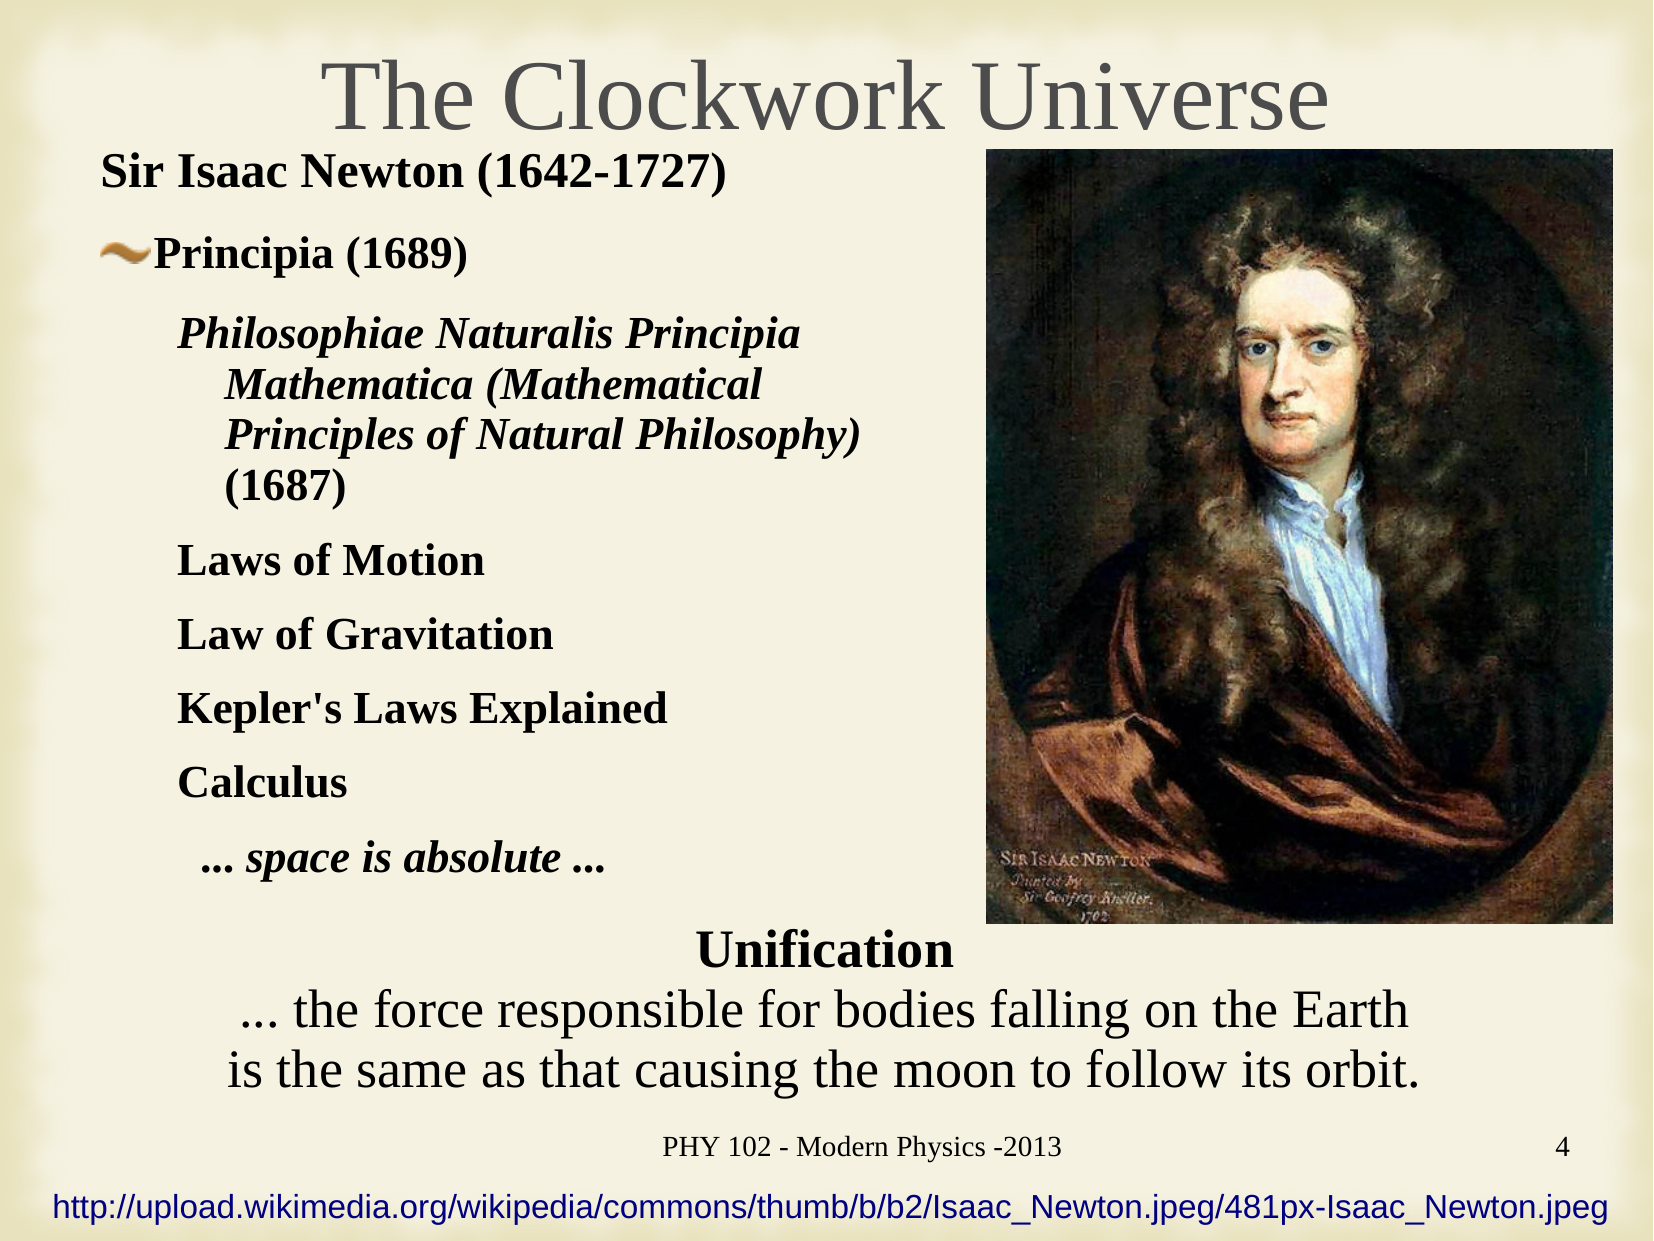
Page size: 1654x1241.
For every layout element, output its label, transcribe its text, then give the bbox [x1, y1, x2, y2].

picture [0, 0, 1653, 1241]
title The Clockwork Universe [82, 0, 1571, 193]
list Sir Isaac Newton (1642-1727) Principia (1689) Philosophiae Naturalis Principia Mathematica (Mathematical Principles of Natural Philosophy) (1687) Laws of Motion Law of Gravitation Kepler's Laws Explained Calculus ... space is absolute ... [82, 142, 901, 893]
text_box Unification ... the force responsible for bodies falling on the Earth is the same as that causing the moon to follow its orbit. [204, 911, 1459, 1111]
text_box http://upload.wikimedia.org/wikipedia/commons/thumb/b/b2/Isaac_Newton.jpeg/481px-Isaac_Newton.jpeg [37, 1180, 1653, 1233]
